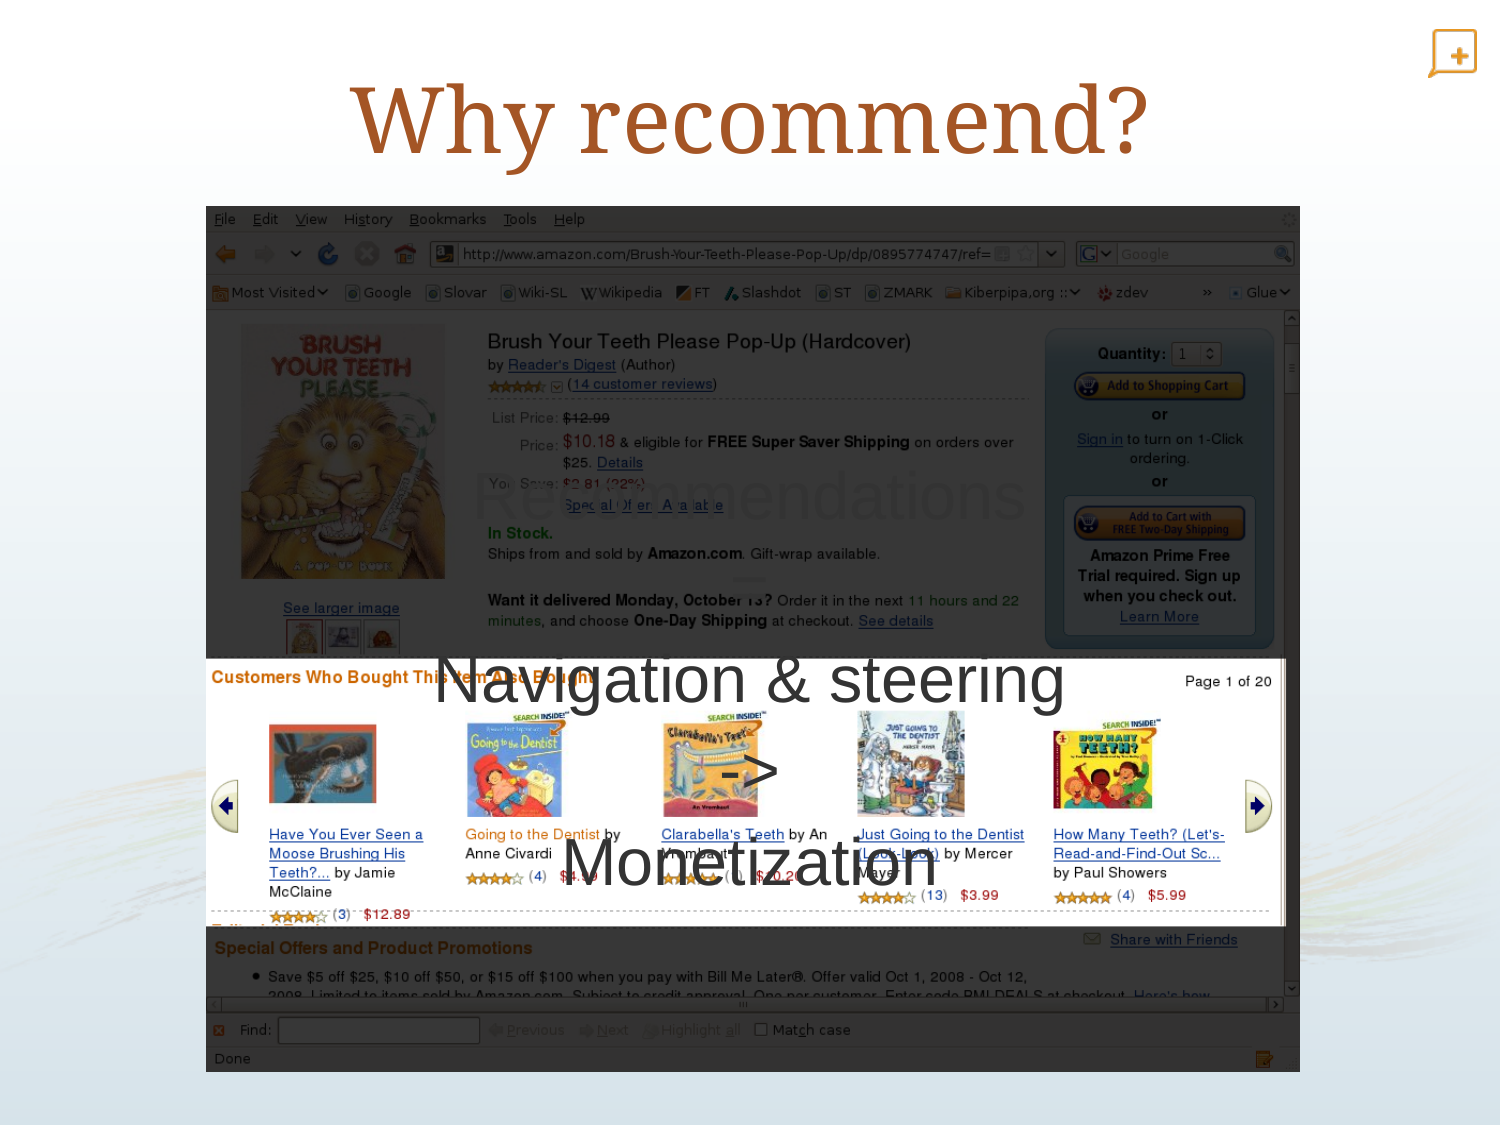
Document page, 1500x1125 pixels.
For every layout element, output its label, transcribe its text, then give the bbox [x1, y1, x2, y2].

title Why recommend? [112, 0, 1388, 244]
picture [0, 0, 1500, 1125]
subtitle Recommendations = Navigation & steering -> Monetization [112, 324, 1388, 1034]
